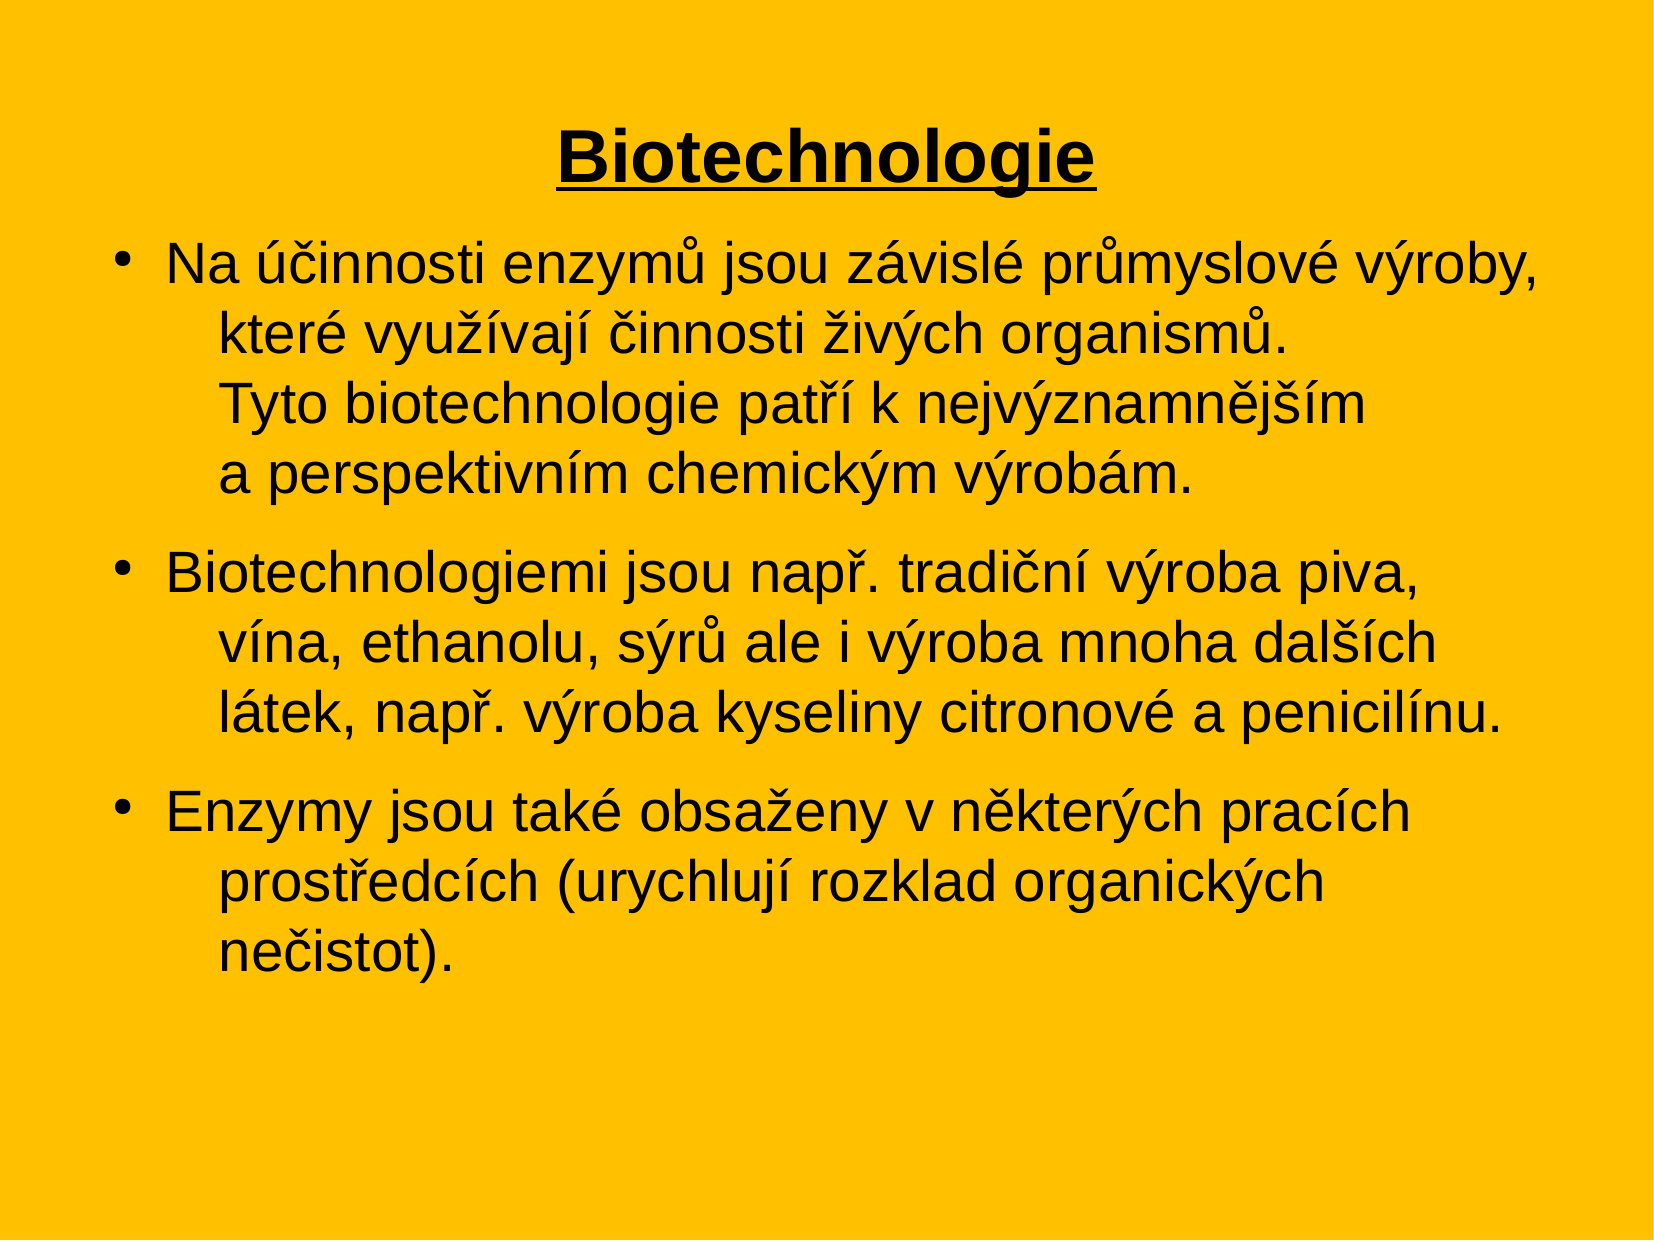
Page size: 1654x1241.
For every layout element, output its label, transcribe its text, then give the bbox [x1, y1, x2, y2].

list Na účinnosti enzymů jsou závislé průmyslové výroby, které využívají činnosti živých organismů. Tyto biotechnologie patří k nejvýznamnějším a perspektivním chemickým výrobám. Biotechnologiemi jsou např. tradiční výroba piva, vína, ethanolu, sýrů ale i výroba mnoha dalších látek, např. výroba kyseliny citronové a penicilínu. Enzymy jsou také obsaženy v některých pracích prostředcích (urychlují rozklad organických nečistot). [76, 225, 1565, 1015]
title Biotechnologie [82, 49, 1571, 257]
